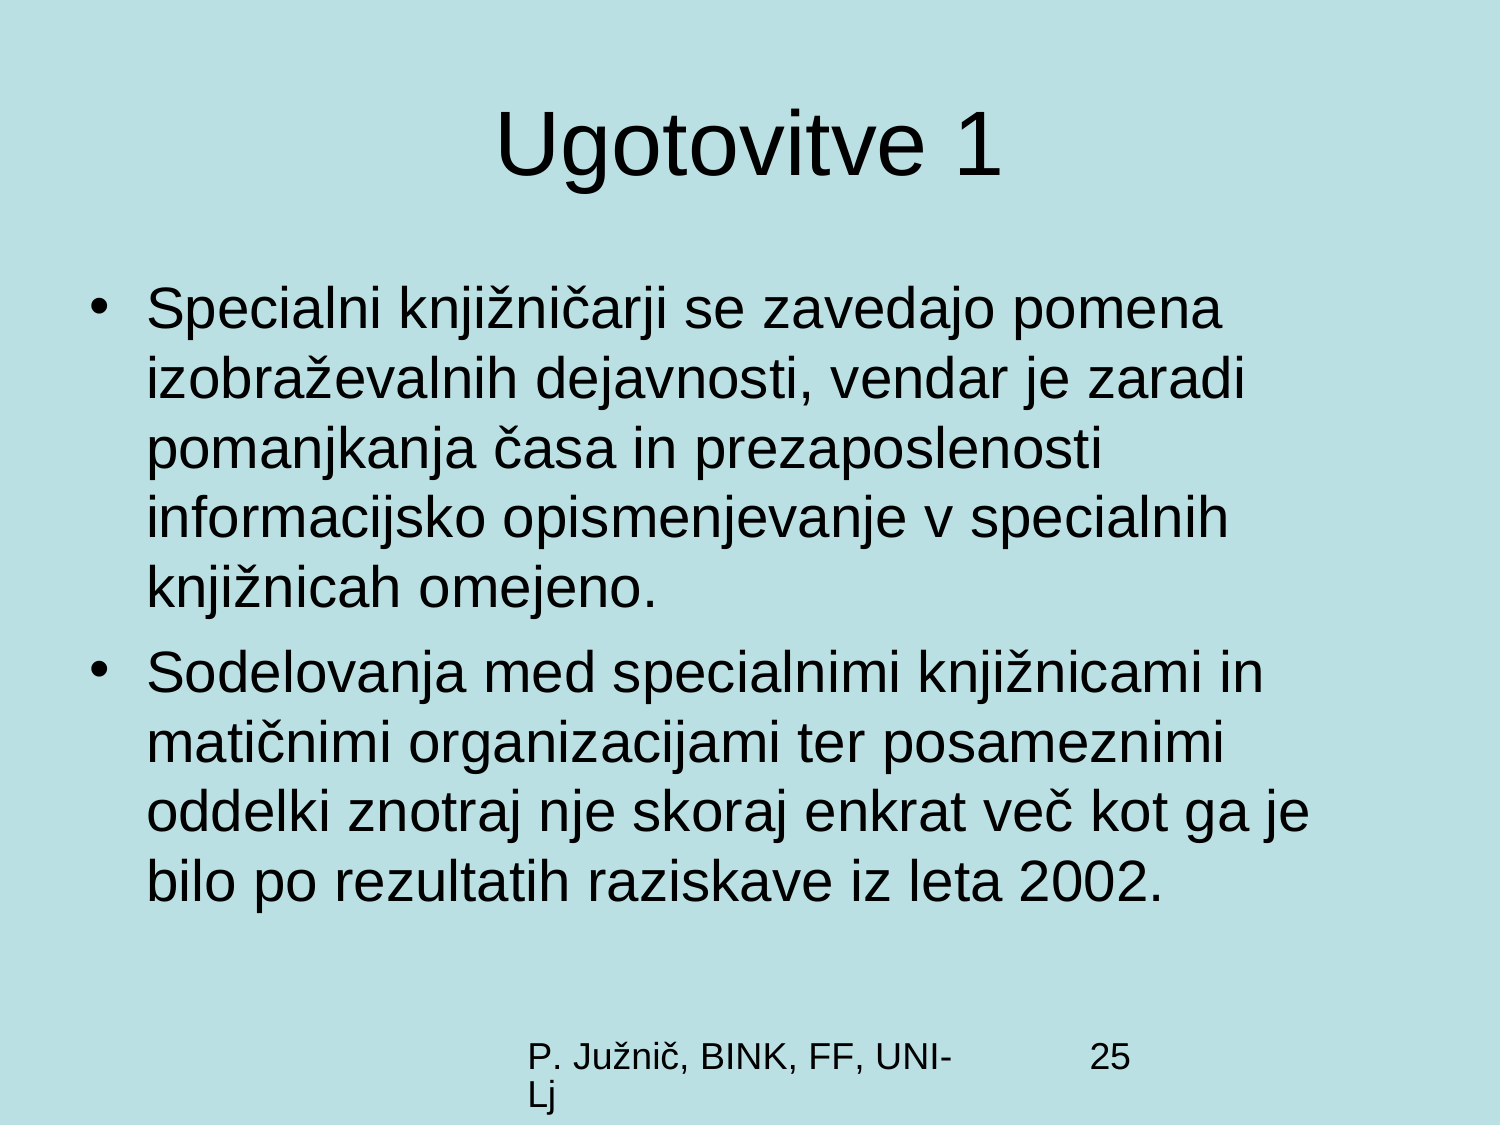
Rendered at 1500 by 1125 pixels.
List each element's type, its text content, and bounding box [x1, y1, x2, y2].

list Specialni knjižničarji se zavedajo pomena izobraževalnih dejavnosti, vendar je zaradi pomanjkanja časa in prezaposlenosti informacijsko opismenjevanje v specialnih knjižnicah omejeno. Sodelovanja med specialnimi knjižnicami in matičnimi organizacijami ter posameznimi oddelki znotraj nje skoraj enkrat več kot ga je bilo po rezultatih raziskave iz leta 2002. [75, 262, 1426, 1006]
title Ugotovitve 1 [75, 45, 1426, 233]
